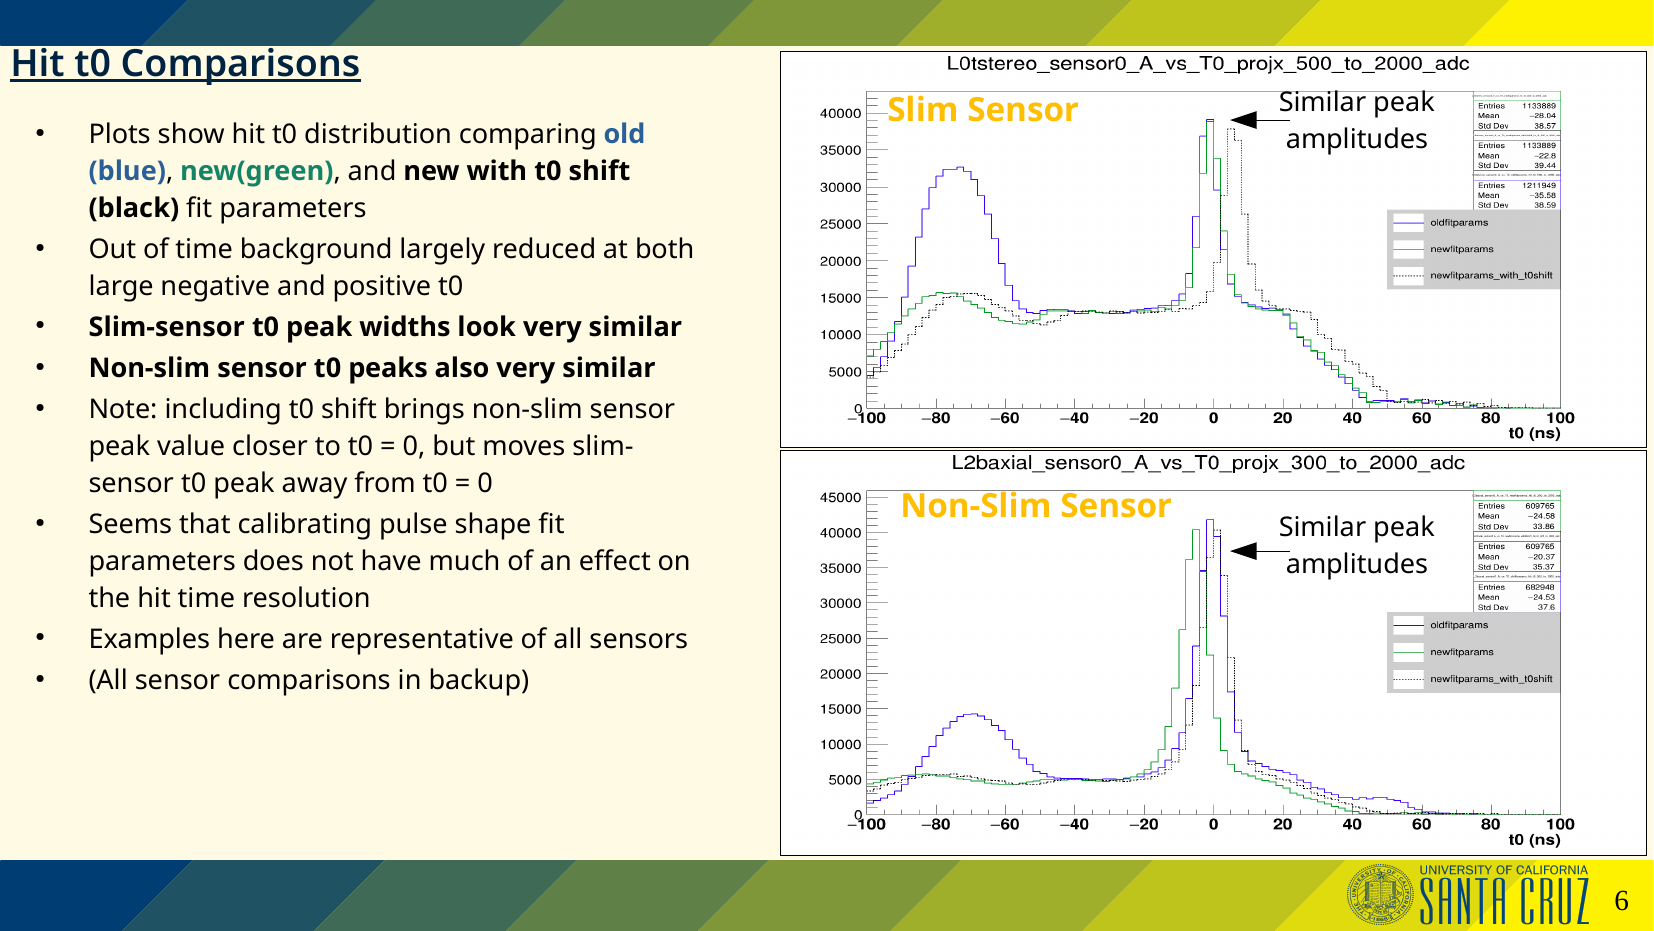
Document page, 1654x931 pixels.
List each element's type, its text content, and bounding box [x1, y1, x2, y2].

picture [1347, 864, 1589, 925]
picture [780, 51, 1647, 448]
list Plots show hit t0 distribution comparing old (blue), new(green), and new with t0 shift (black) fit parameters Out of time background largely reduced at both large negative and positive t0 Slim-sensor t0 peak widths look very similar Non-slim sensor t0 peaks also very similar Note: including t0 shift brings non-slim sensor peak value closer to t0 = 0, but moves slim-sensor t0 peak away from t0 = 0 Seems that calibrating pulse shape fit parameters does not have much of an effect on the hit time resolution Examples here are representative of all sensors (All sensor comparisons in backup) [17, 115, 706, 796]
text_box Slim Sensor [818, 78, 1149, 142]
text_box Similar peak amplitudes [1251, 75, 1462, 167]
title Hit t0 Comparisons [10, 34, 695, 89]
text_box Non-Slim Sensor [871, 474, 1202, 537]
picture [780, 450, 1647, 856]
text_box Similar peak amplitudes [1251, 500, 1462, 593]
